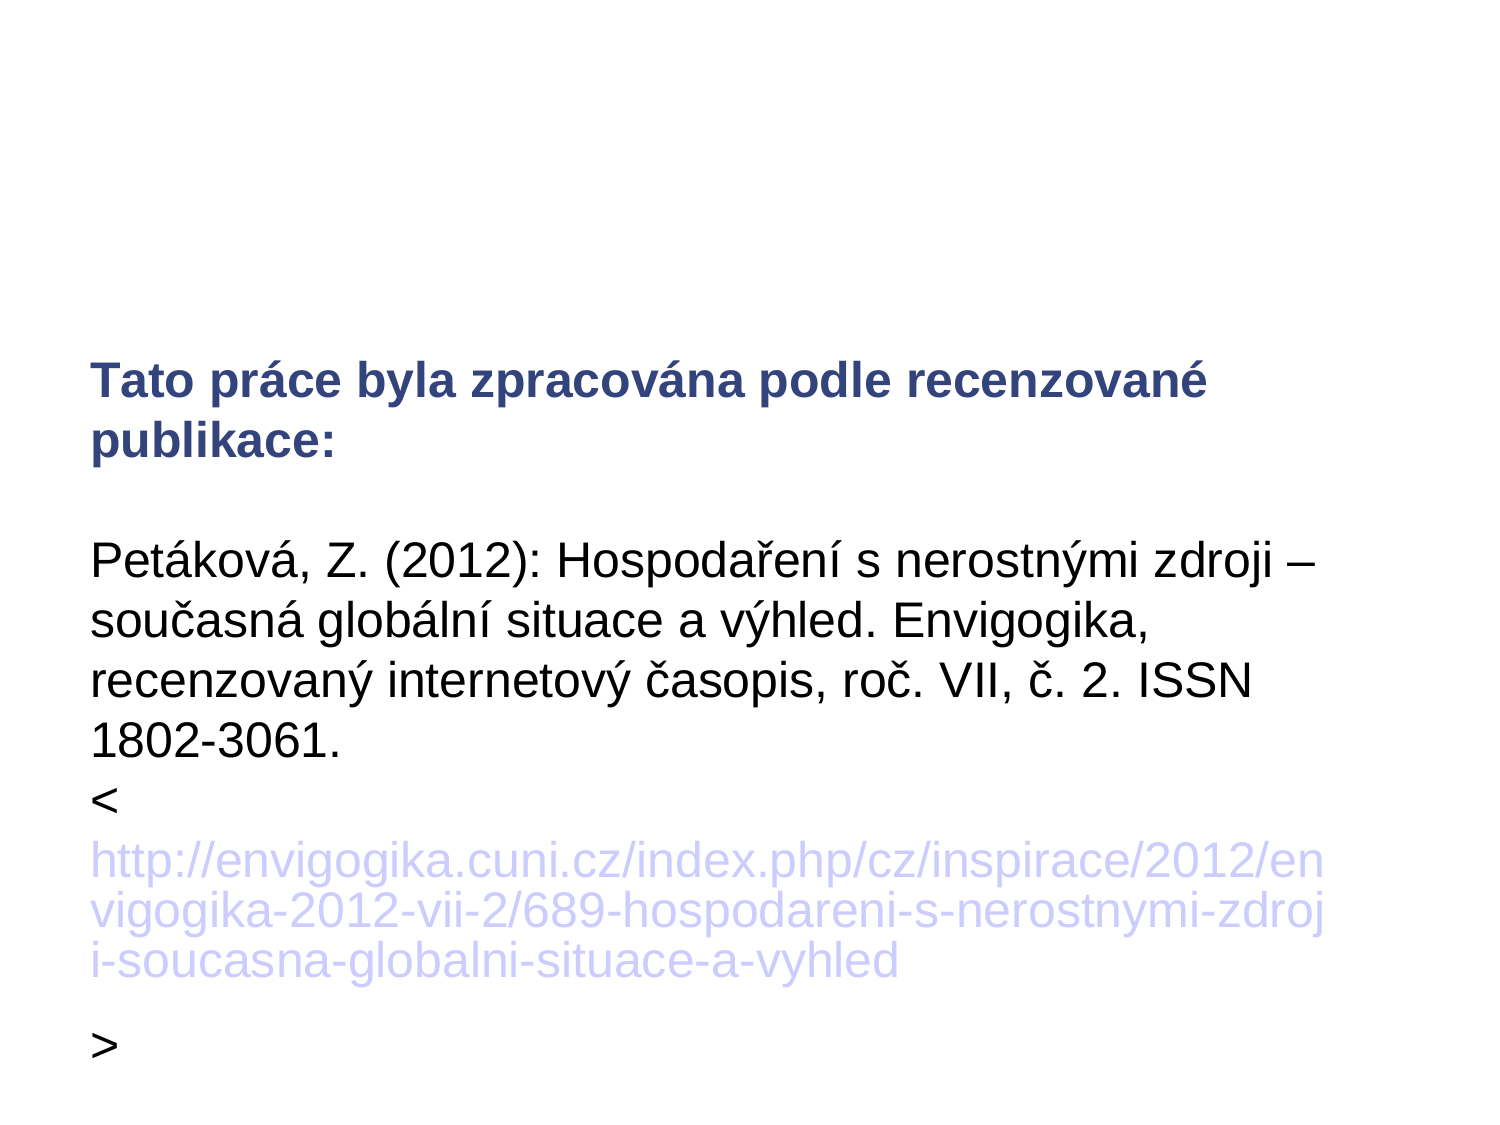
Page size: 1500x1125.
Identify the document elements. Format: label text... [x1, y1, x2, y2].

title Tato práce byla zpracována podle recenzované publikace: Petáková, Z. (2012): Hospodaření s nerostnými zdroji – současná globální situace a výhled. Envigogika, recenzovaný internetový časopis, roč. VII, č. 2. ISSN 1802-3061. <http://envigogika.cuni.cz/index.php/cz/inspirace/2012/envigogika-2012-vii-2/689-hospodareni-s-nerostnymi-zdroji-soucasna-globalni-situace-a-vyhled> [75, 324, 1351, 1001]
